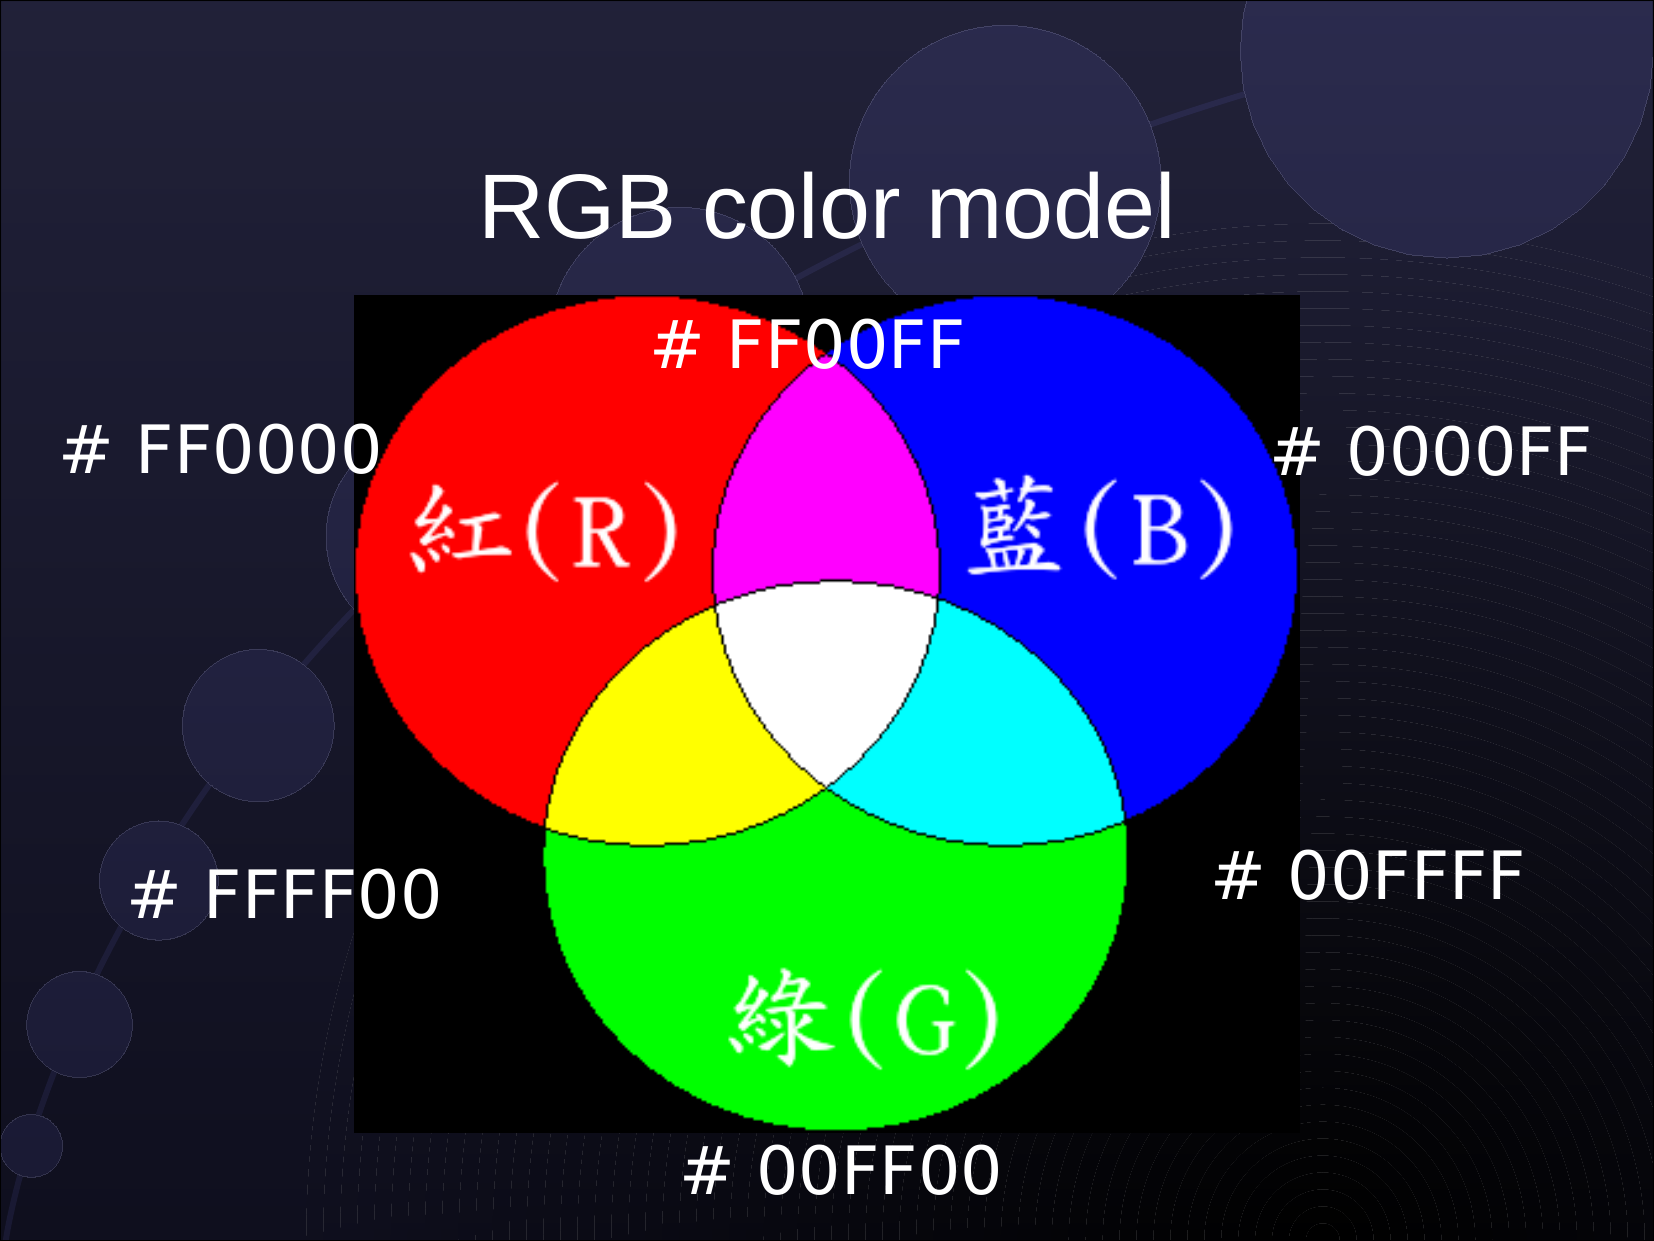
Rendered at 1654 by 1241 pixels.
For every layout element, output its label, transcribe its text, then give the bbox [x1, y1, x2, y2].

title RGB color model [121, 102, 1534, 311]
picture [354, 311, 1300, 1133]
text_box # FF0000 [59, 411, 384, 490]
text_box # 00FF00 [679, 1132, 1025, 1211]
text_box # FFFF00 [126, 856, 465, 935]
text_box # 00FFFF [1210, 837, 1549, 916]
text_box # 0000FF [1269, 413, 1616, 492]
text_box # FF00FF [649, 306, 988, 384]
